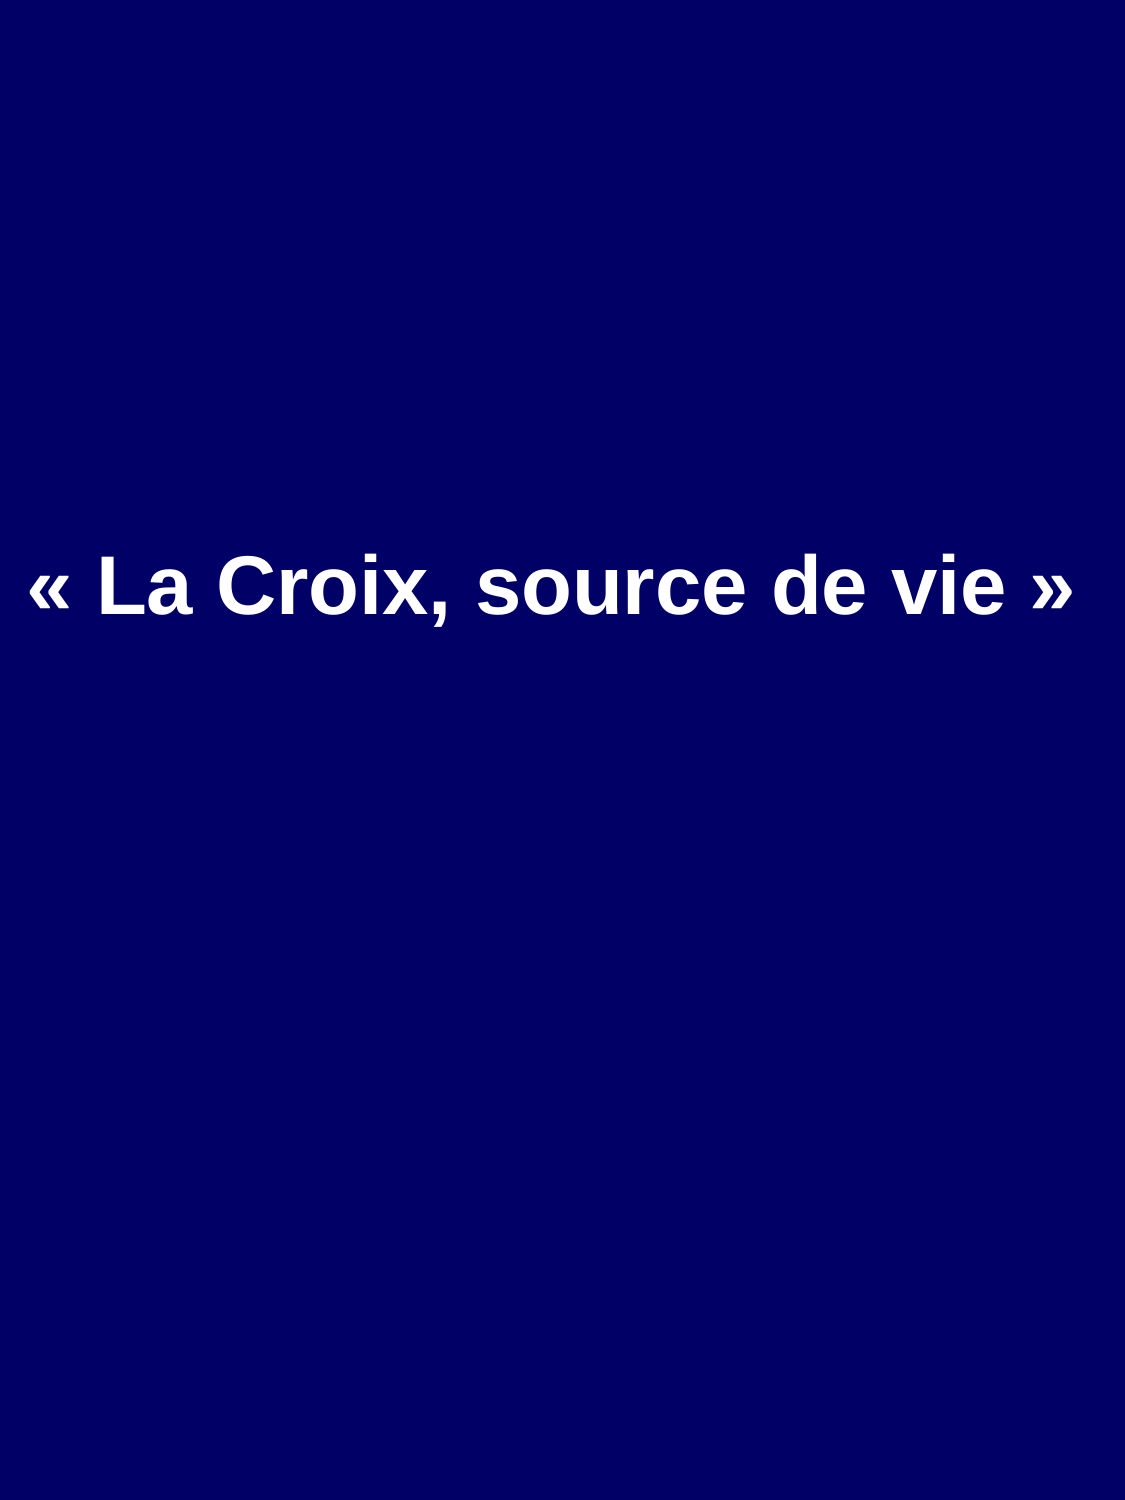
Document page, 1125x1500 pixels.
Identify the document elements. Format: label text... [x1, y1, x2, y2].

text_box « La Croix, source de vie » [11, 531, 1099, 1215]
